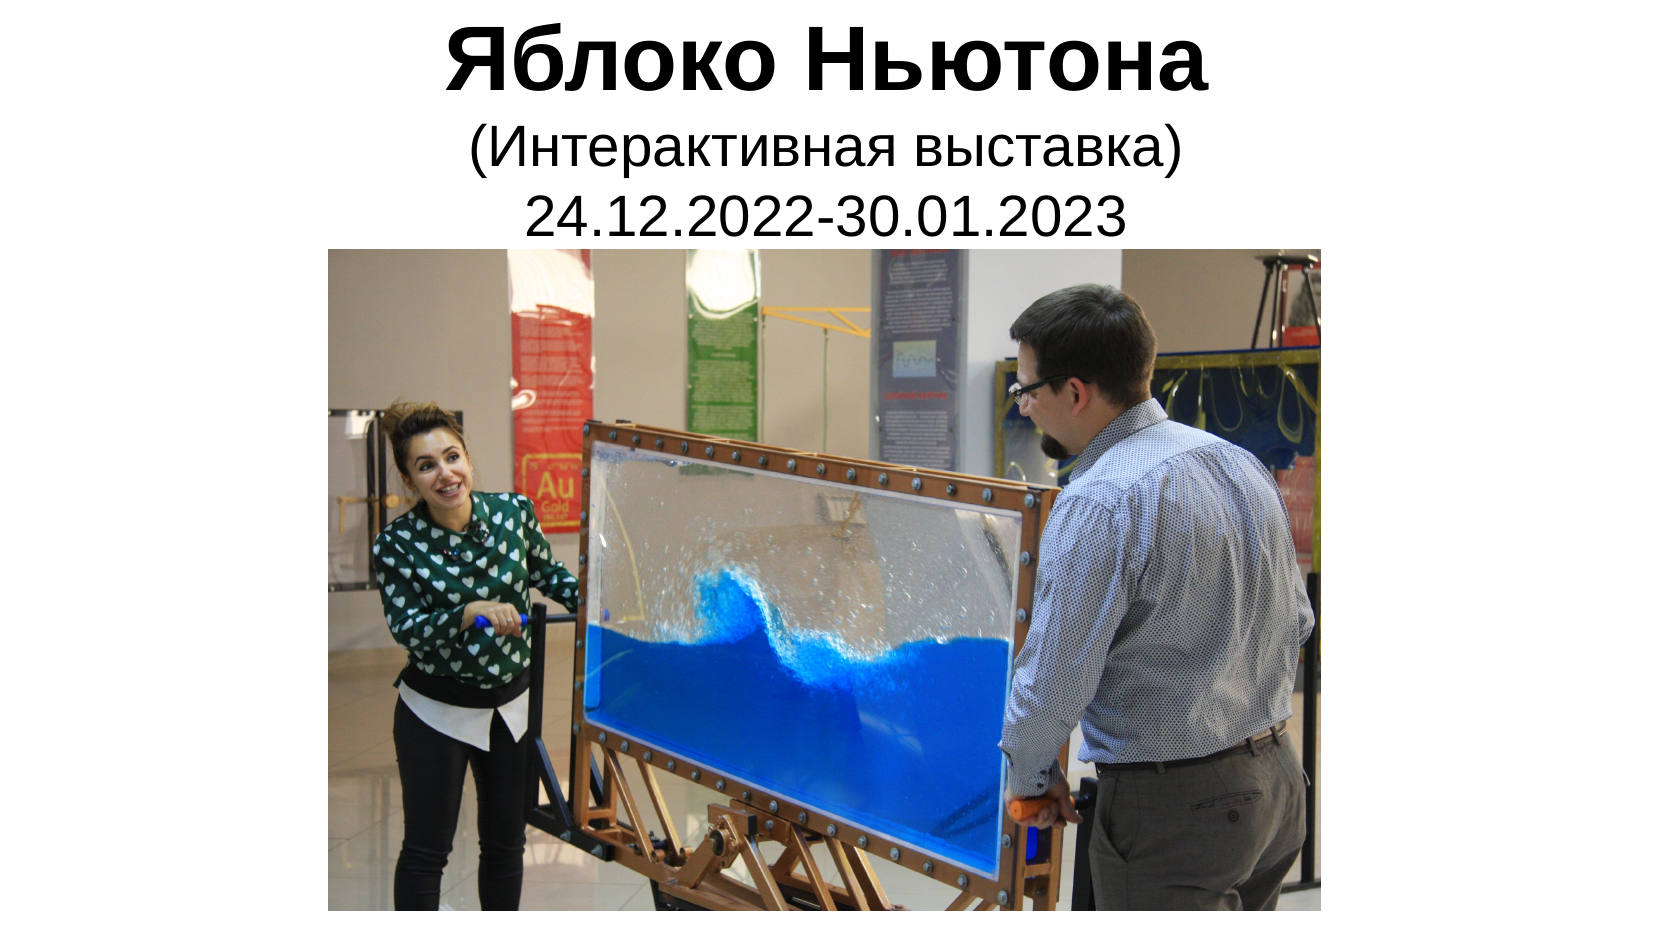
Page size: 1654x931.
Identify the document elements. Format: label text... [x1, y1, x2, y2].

title Яблоко Ньютона (Интерактивная выставка) 24.12.2022-30.01.2023 [82, 0, 1571, 232]
picture [328, 249, 1321, 911]
